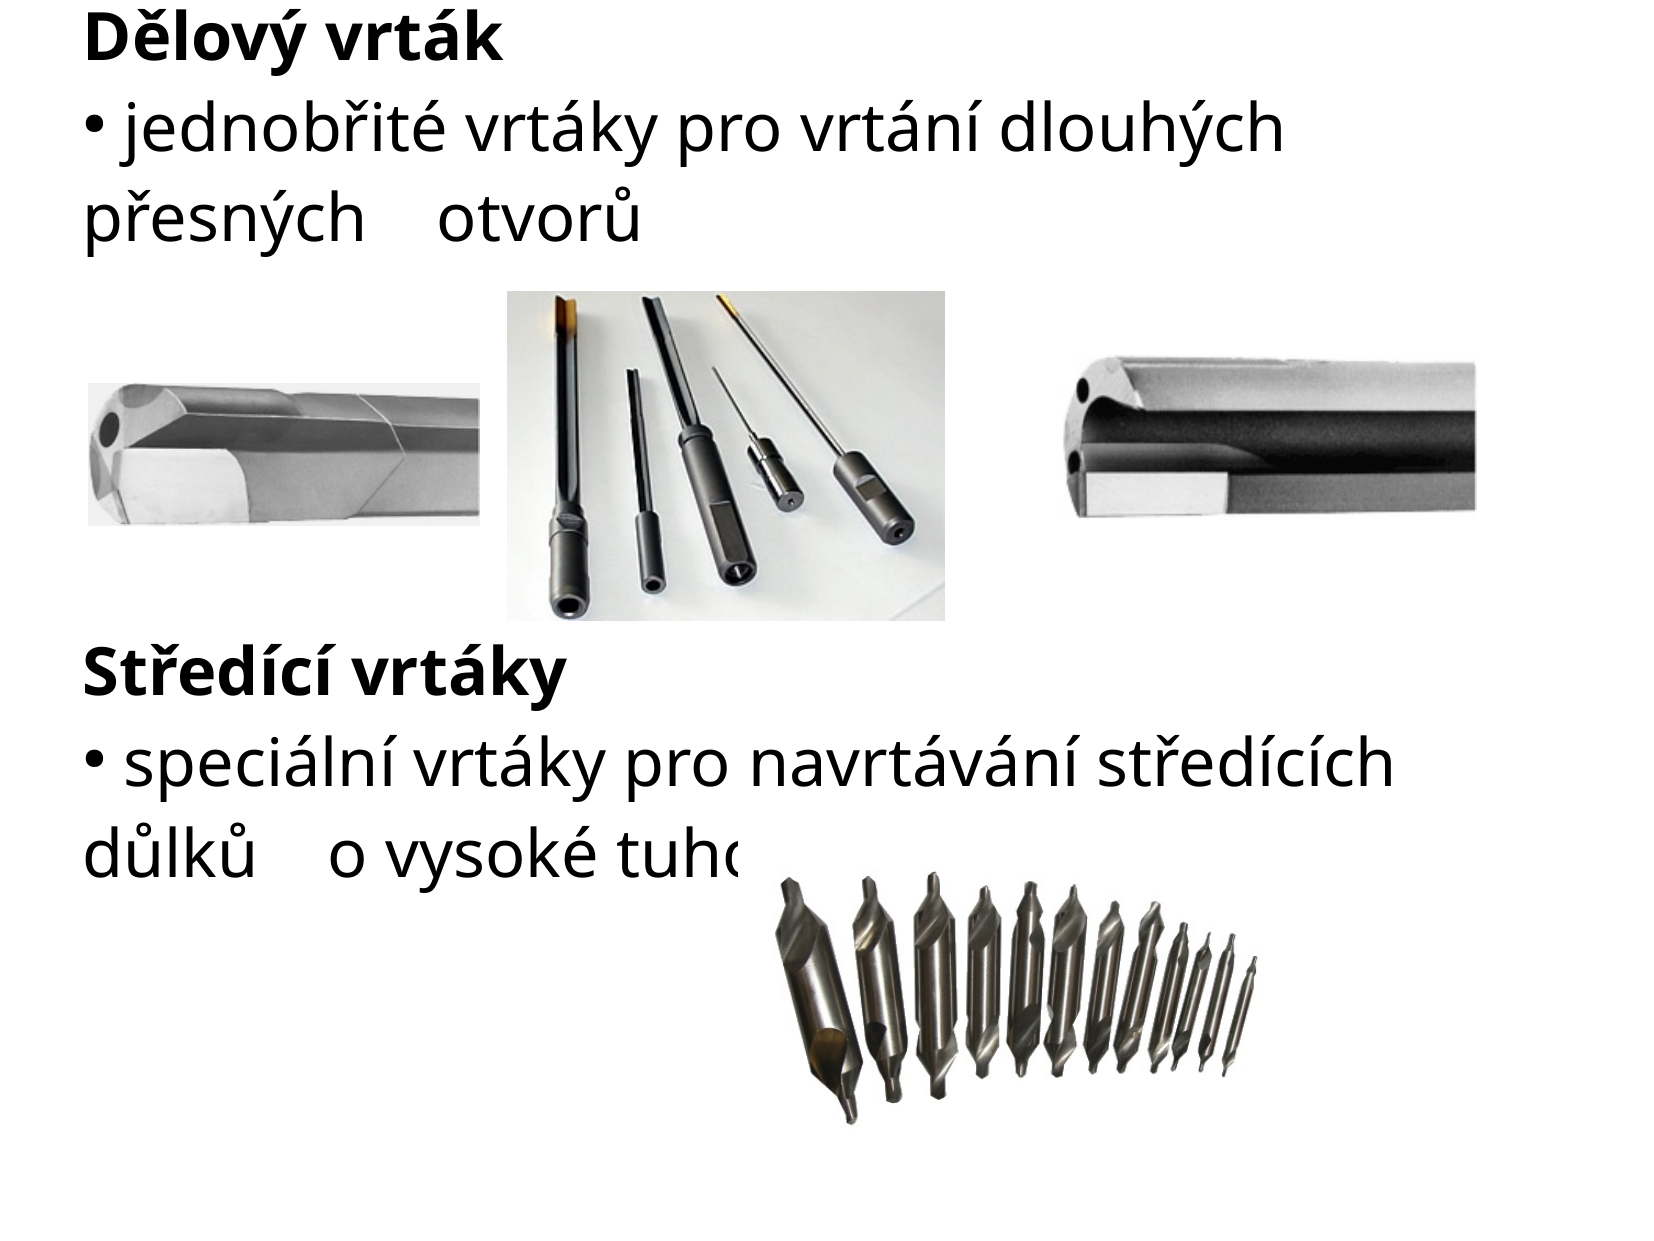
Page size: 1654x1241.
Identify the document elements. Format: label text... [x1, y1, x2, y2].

picture [738, 797, 1300, 1186]
subtitle Dělový vrták jednobřité vrtáky pro vrtání dlouhých přesných otvorů Středící vrtáky speciální vrtáky pro navrtávání středících důlků o vysoké tuhosti [82, 56, 1571, 1102]
picture [1062, 354, 1477, 520]
picture [507, 291, 945, 621]
picture [88, 383, 480, 527]
